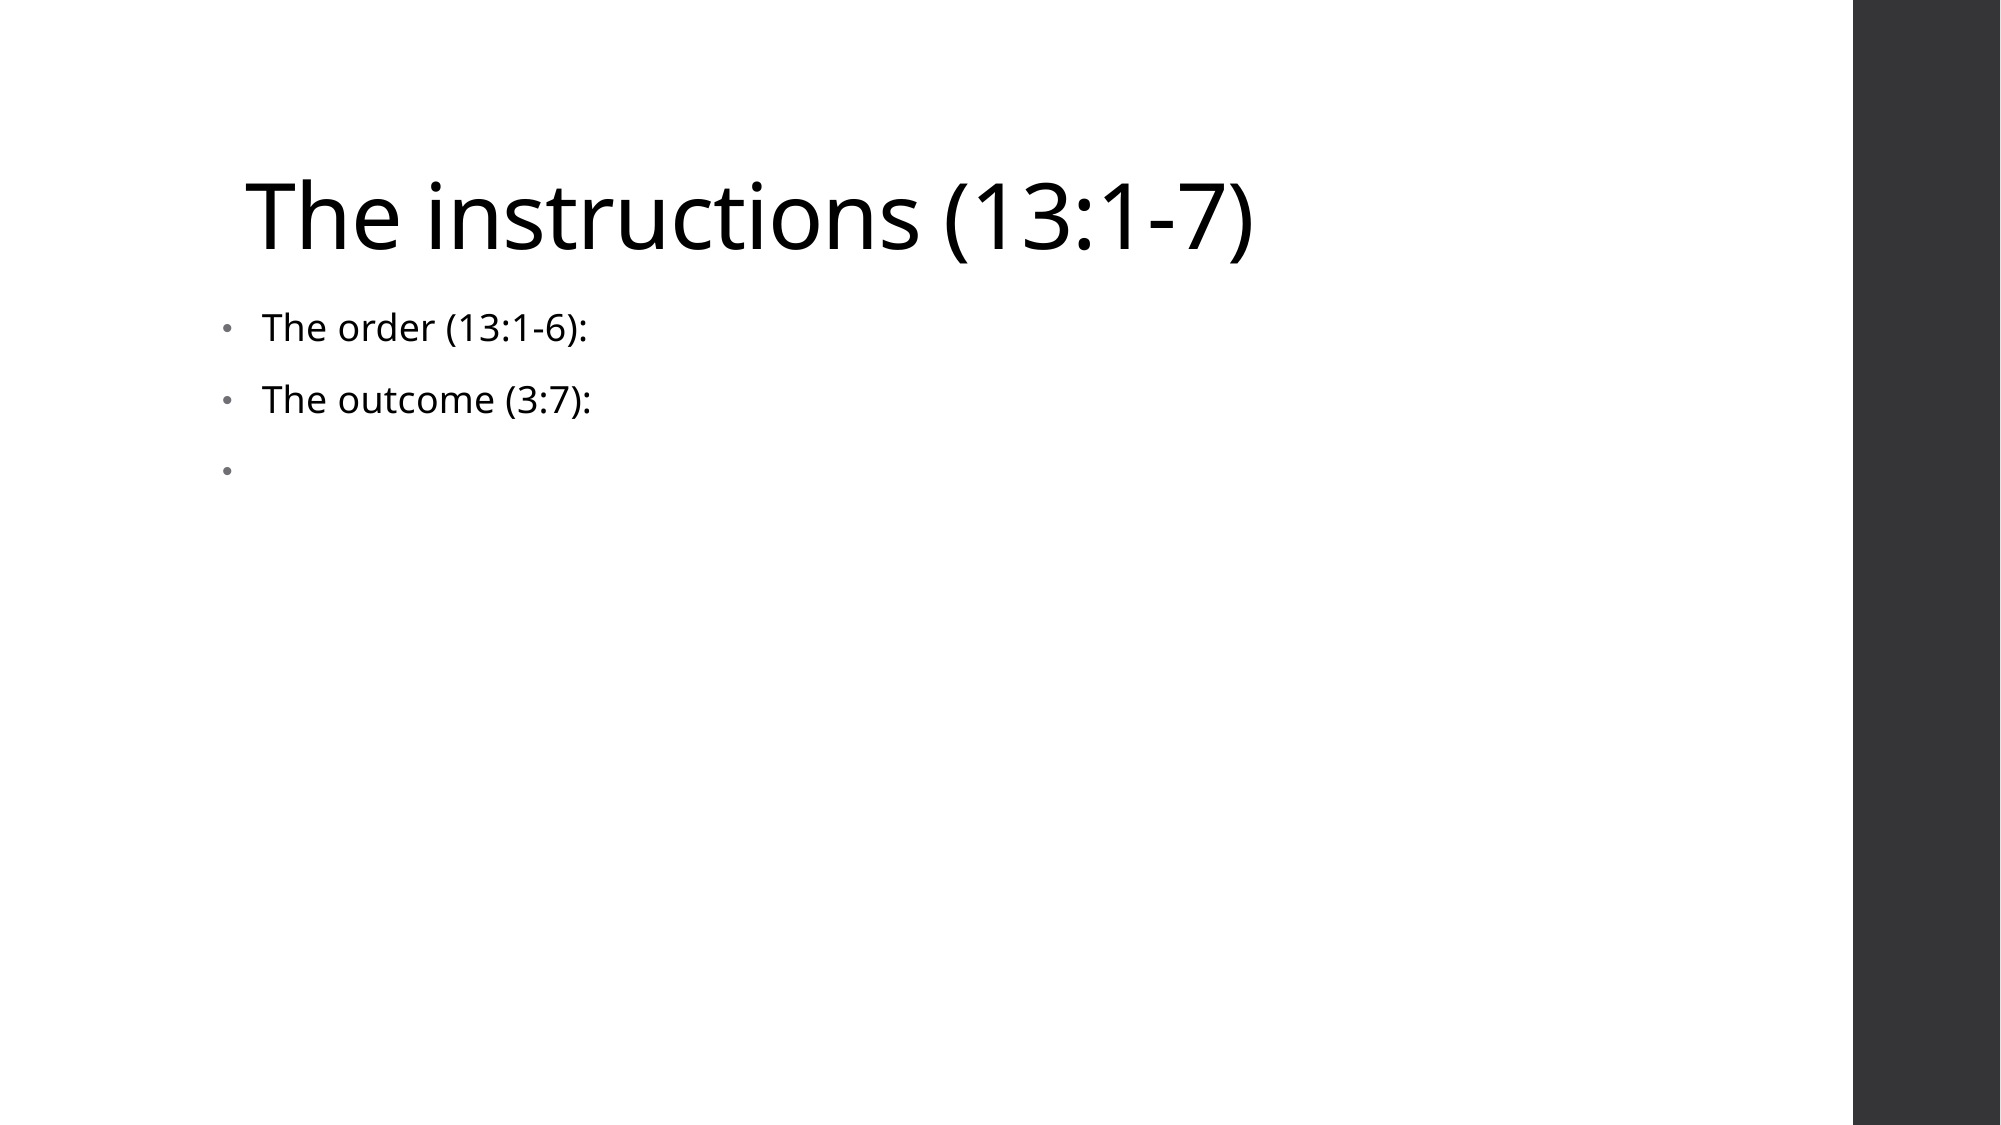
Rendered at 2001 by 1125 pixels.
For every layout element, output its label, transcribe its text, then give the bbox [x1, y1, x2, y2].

list The order (13:1-6): The outcome (3:7): [206, 299, 1617, 1014]
title The instructions (13:1-7) [206, 60, 1797, 278]
